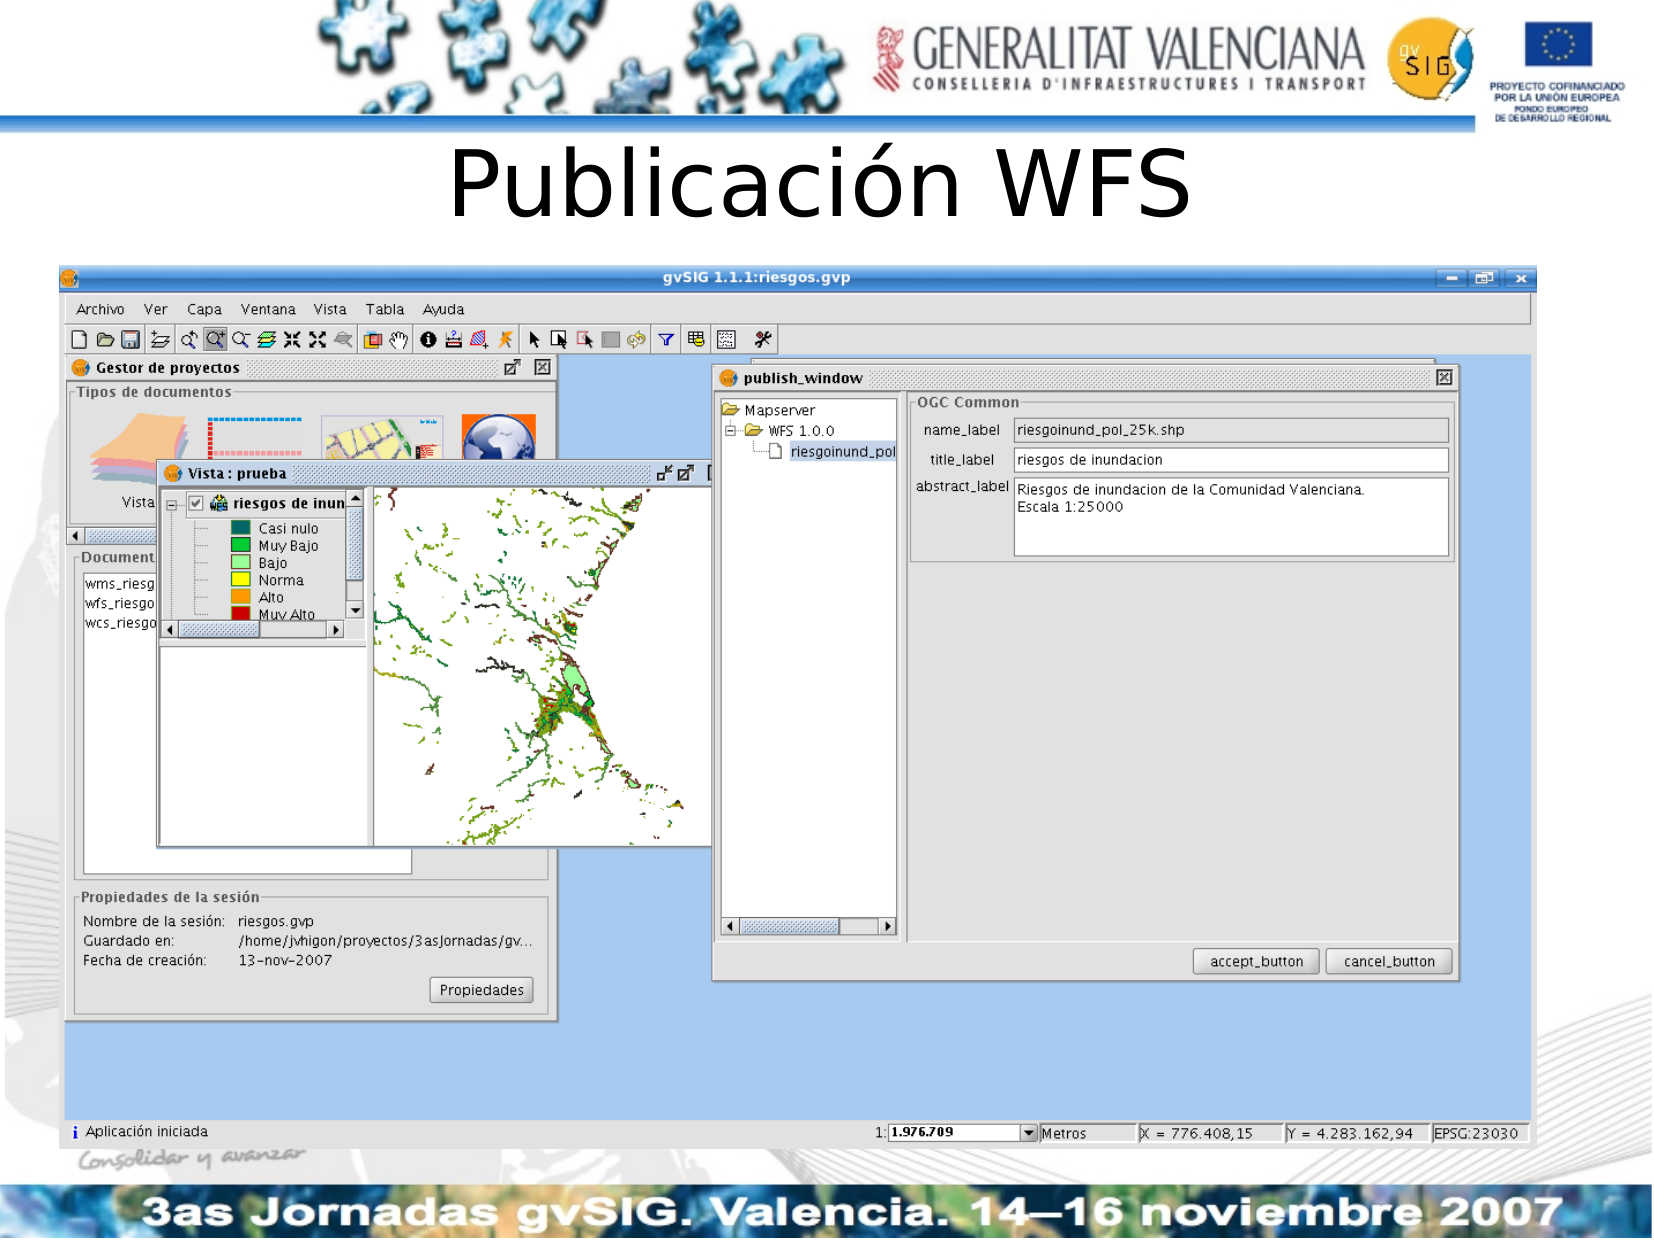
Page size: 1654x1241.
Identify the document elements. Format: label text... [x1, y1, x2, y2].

title Publicación WFS [76, 88, 1565, 281]
picture [0, 0, 1652, 1238]
